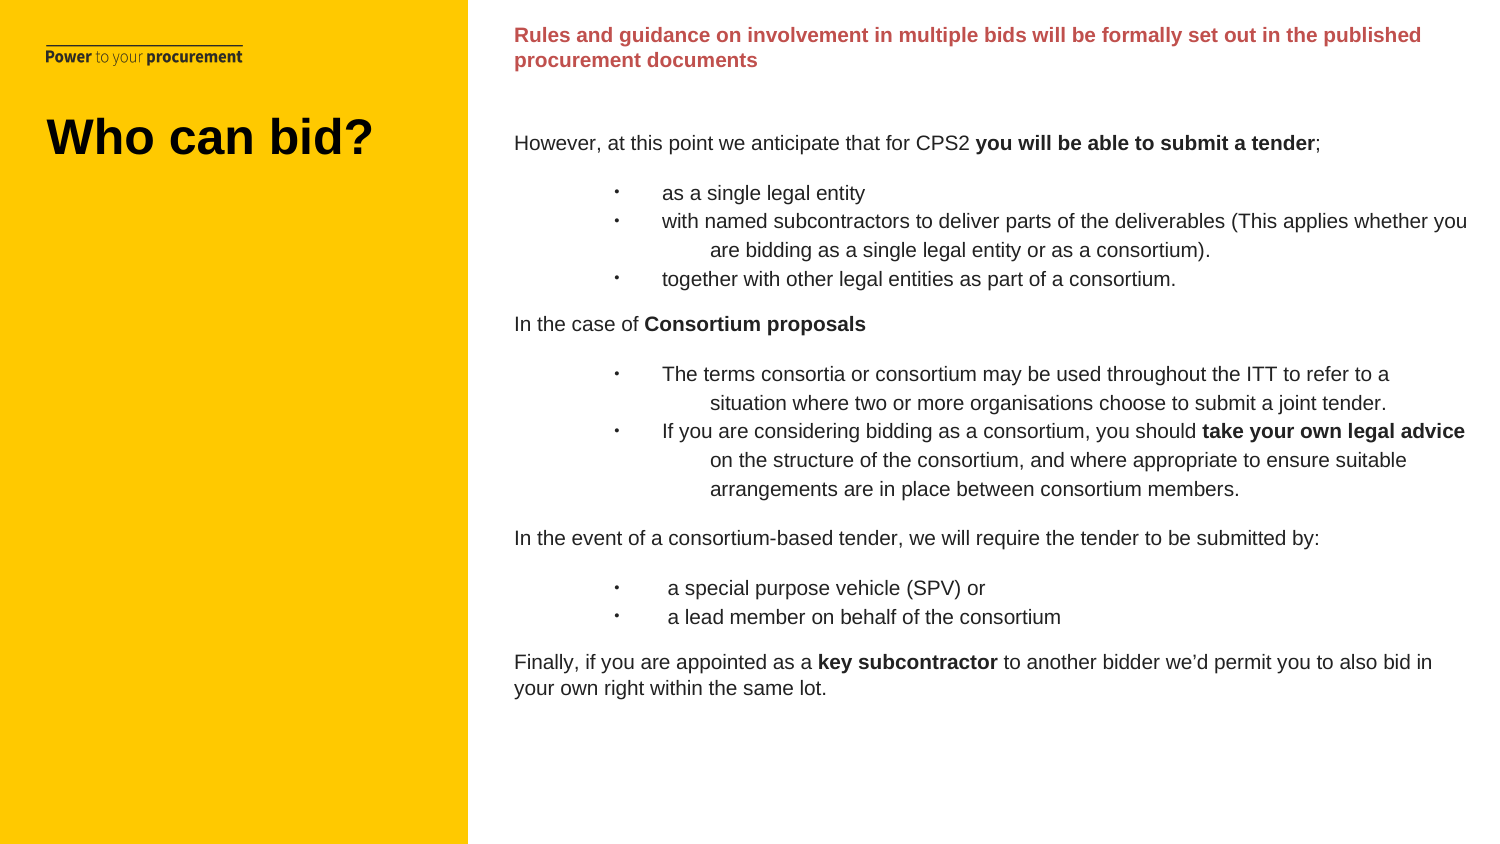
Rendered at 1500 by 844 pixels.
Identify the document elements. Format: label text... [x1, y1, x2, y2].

title Who can bid? [46, 104, 423, 209]
title Rules and guidance on involvement in multiple bids will be formally set out in the published procurement documents However, at this point we anticipate that for CPS2 you will be able to submit a tender; as a single legal entity with named subcontractors to deliver parts of the deliverables (This applies whether you are bidding as a single legal entity or as a consortium). together with other legal entities as part of a consortium. In the case of Consortium proposals The terms consortia or consortium may be used throughout the ITT to refer to a situation where two or more organisations choose to submit a joint tender. If you are considering bidding as a consortium, you should take your own legal advice on the structure of the consortium, and where appropriate to ensure suitable arrangements are in place between consortium members. In the event of a consortium-based tender, we will require the tender to be submitted by: a special purpose vehicle (SPV) or a lead member on behalf of the consortium Finally, if you are appointed as a key subcontractor to another bidder we’d permit you to also bid in your own right within the same lot. [514, 21, 1470, 664]
